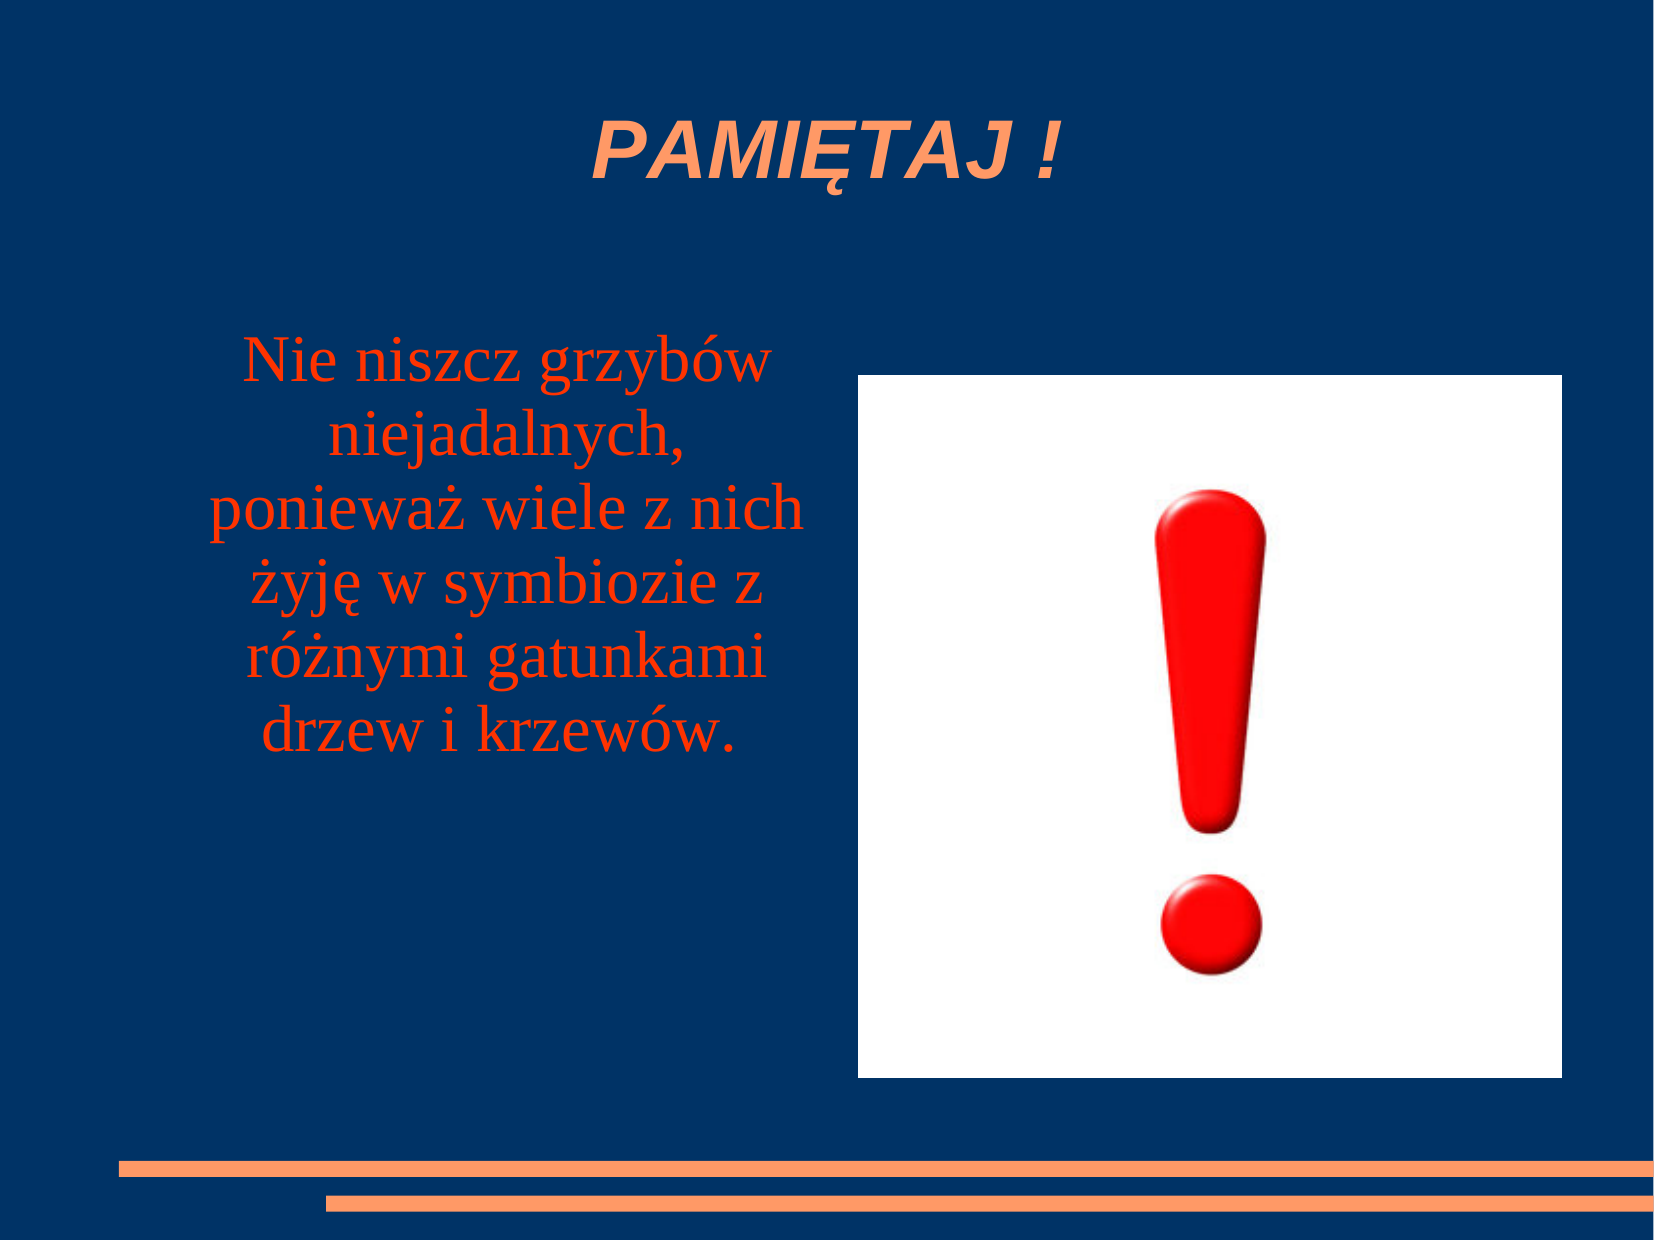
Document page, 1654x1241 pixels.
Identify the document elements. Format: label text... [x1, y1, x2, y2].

picture [858, 375, 1562, 1079]
title PAMIĘTAJ ! [121, 46, 1534, 254]
list Nie niszcz grzybów niejadalnych, ponieważ wiele z nich żyję w symbiozie z różnymi gatunkami drzew i krzewów. [121, 322, 824, 1132]
